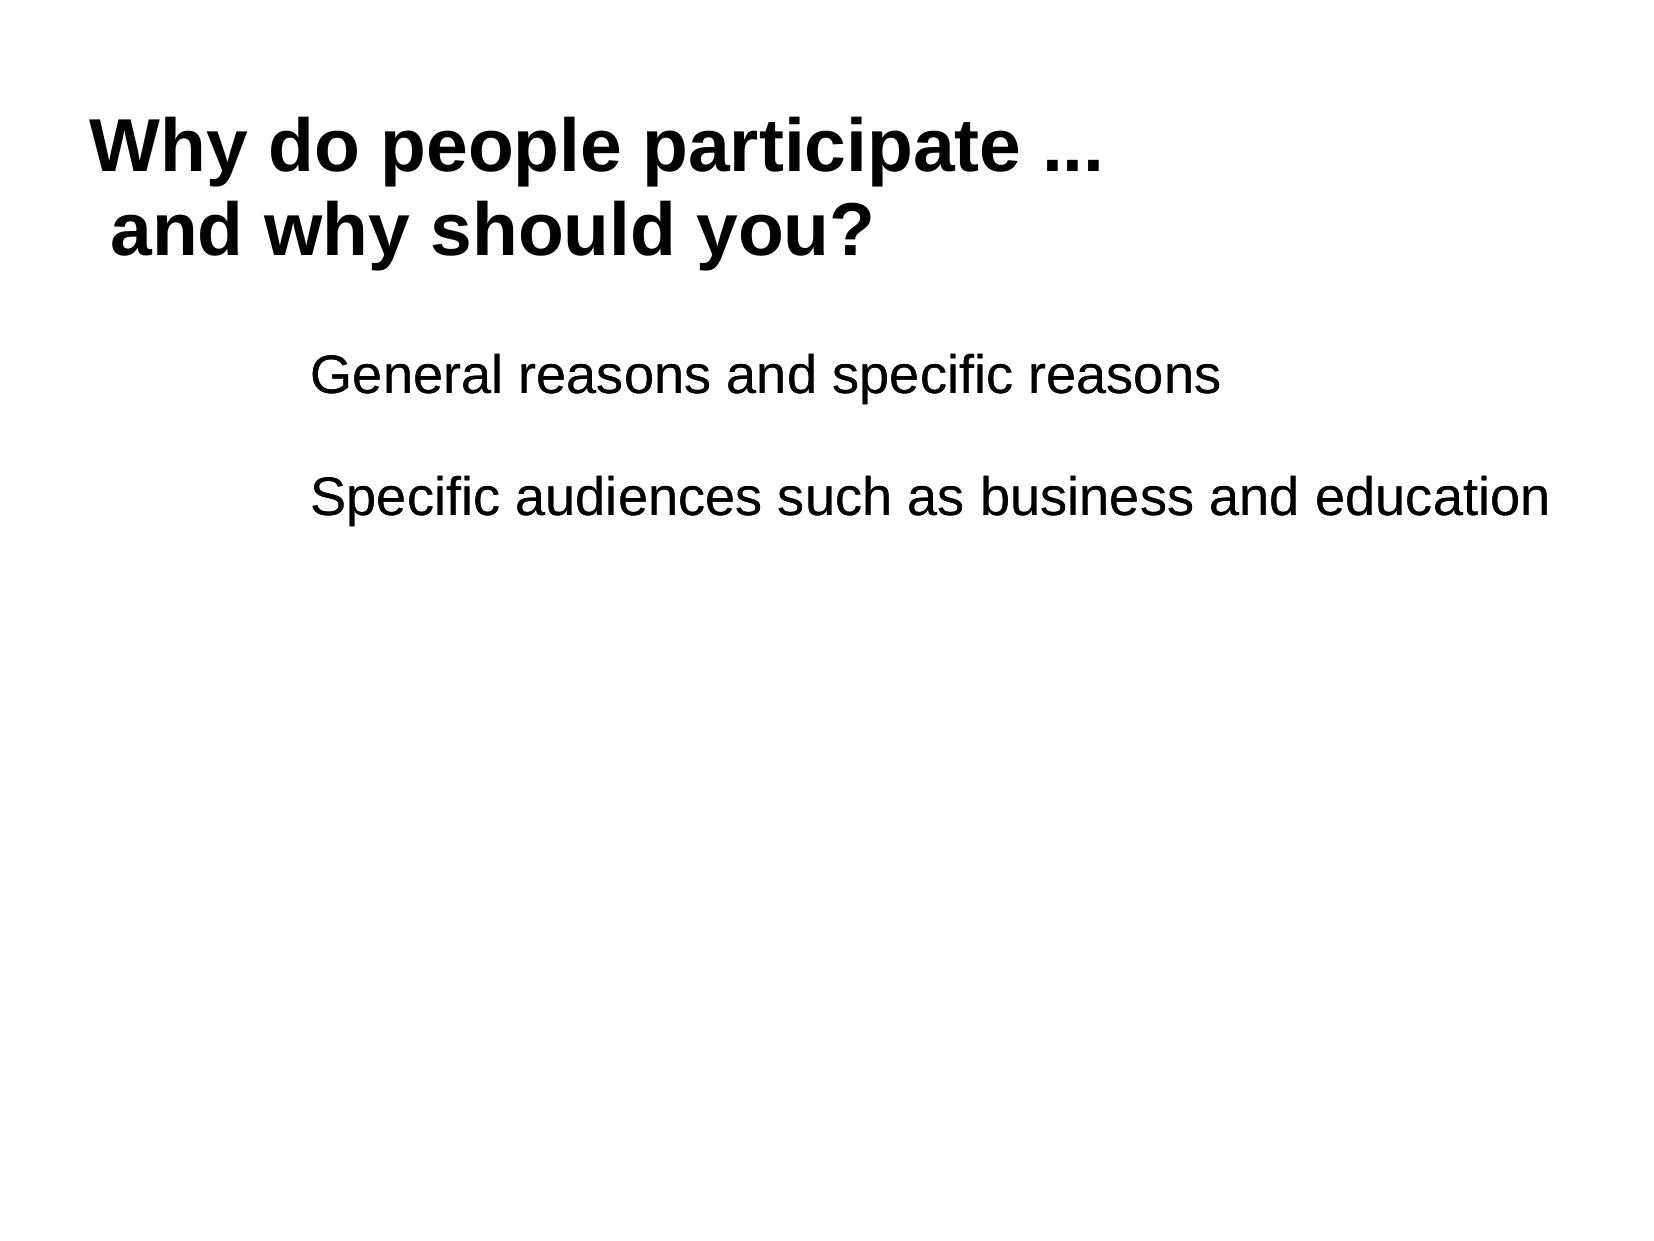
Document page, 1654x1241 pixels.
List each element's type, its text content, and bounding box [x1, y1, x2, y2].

text_box General reasons and specific reasons Specific audiences such as business and education [295, 337, 1582, 918]
text_box Why do people participate ... and why should you? [75, 96, 1337, 280]
